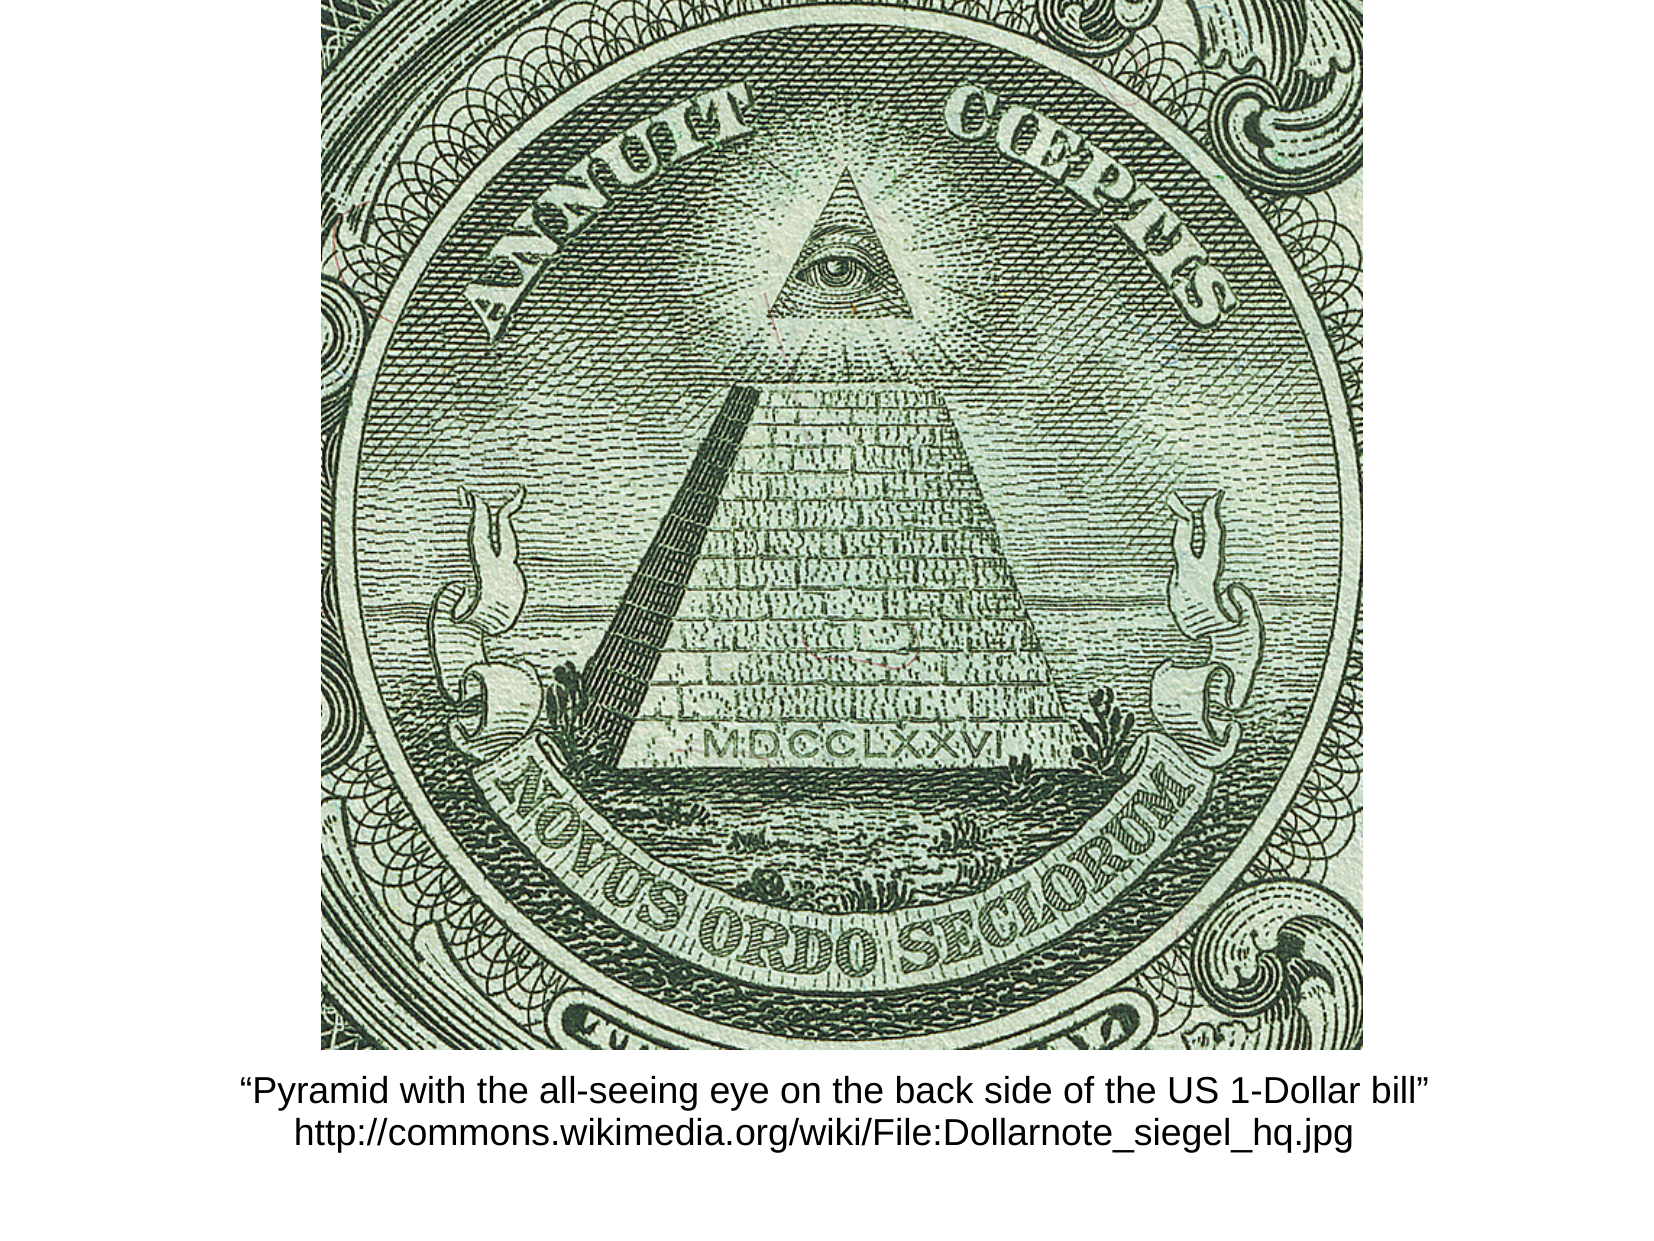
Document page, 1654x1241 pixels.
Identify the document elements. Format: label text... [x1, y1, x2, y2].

text_box “Pyramid with the all-seeing eye on the back side of the US 1-Dollar bill” http://commons.wikimedia.org/wiki/File:Dollarnote_siegel_hq.jpg [225, 1061, 1463, 1241]
picture [321, 0, 1363, 1051]
